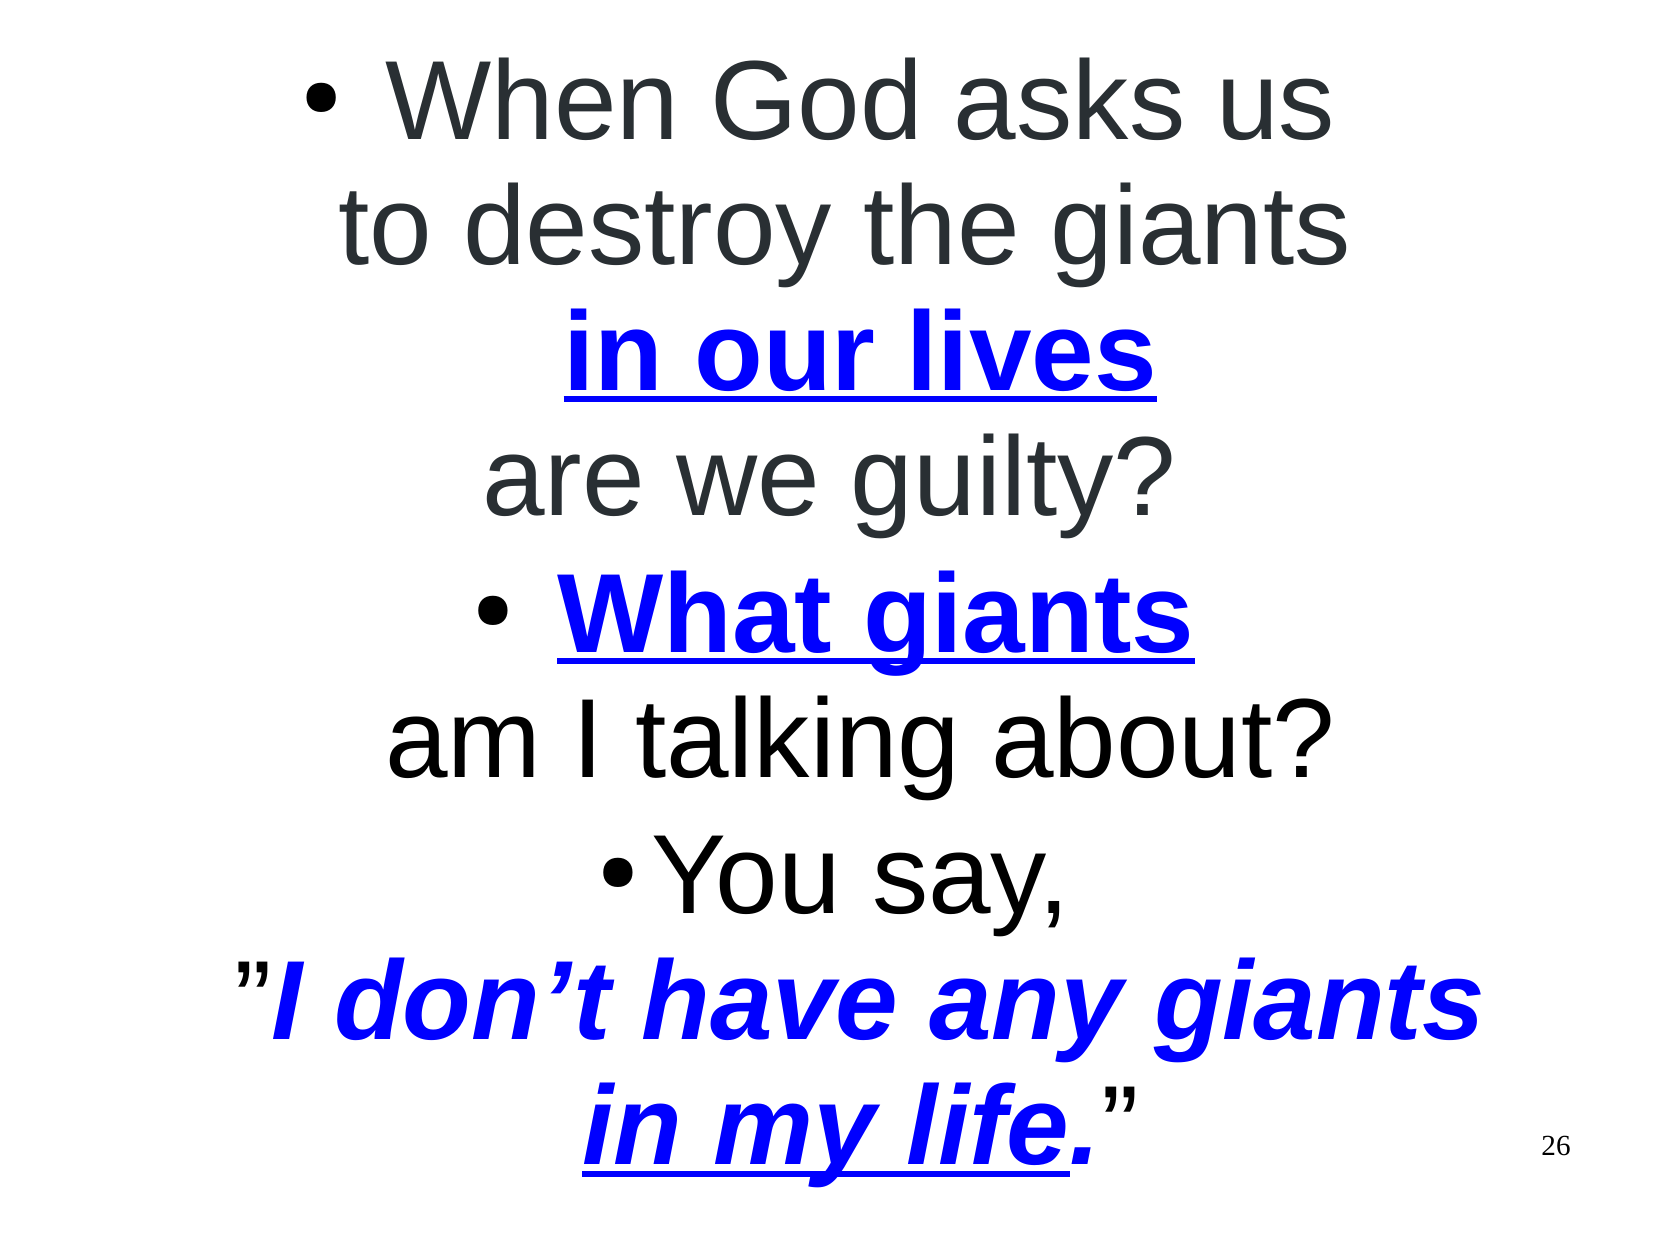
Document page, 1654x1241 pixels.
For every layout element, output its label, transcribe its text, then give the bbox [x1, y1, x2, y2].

list When God asks us to destroy the giants in our lives are we guilty? What giants am I talking about? You say, ”I don’t have any giants in my life.” [37, 37, 1613, 1201]
